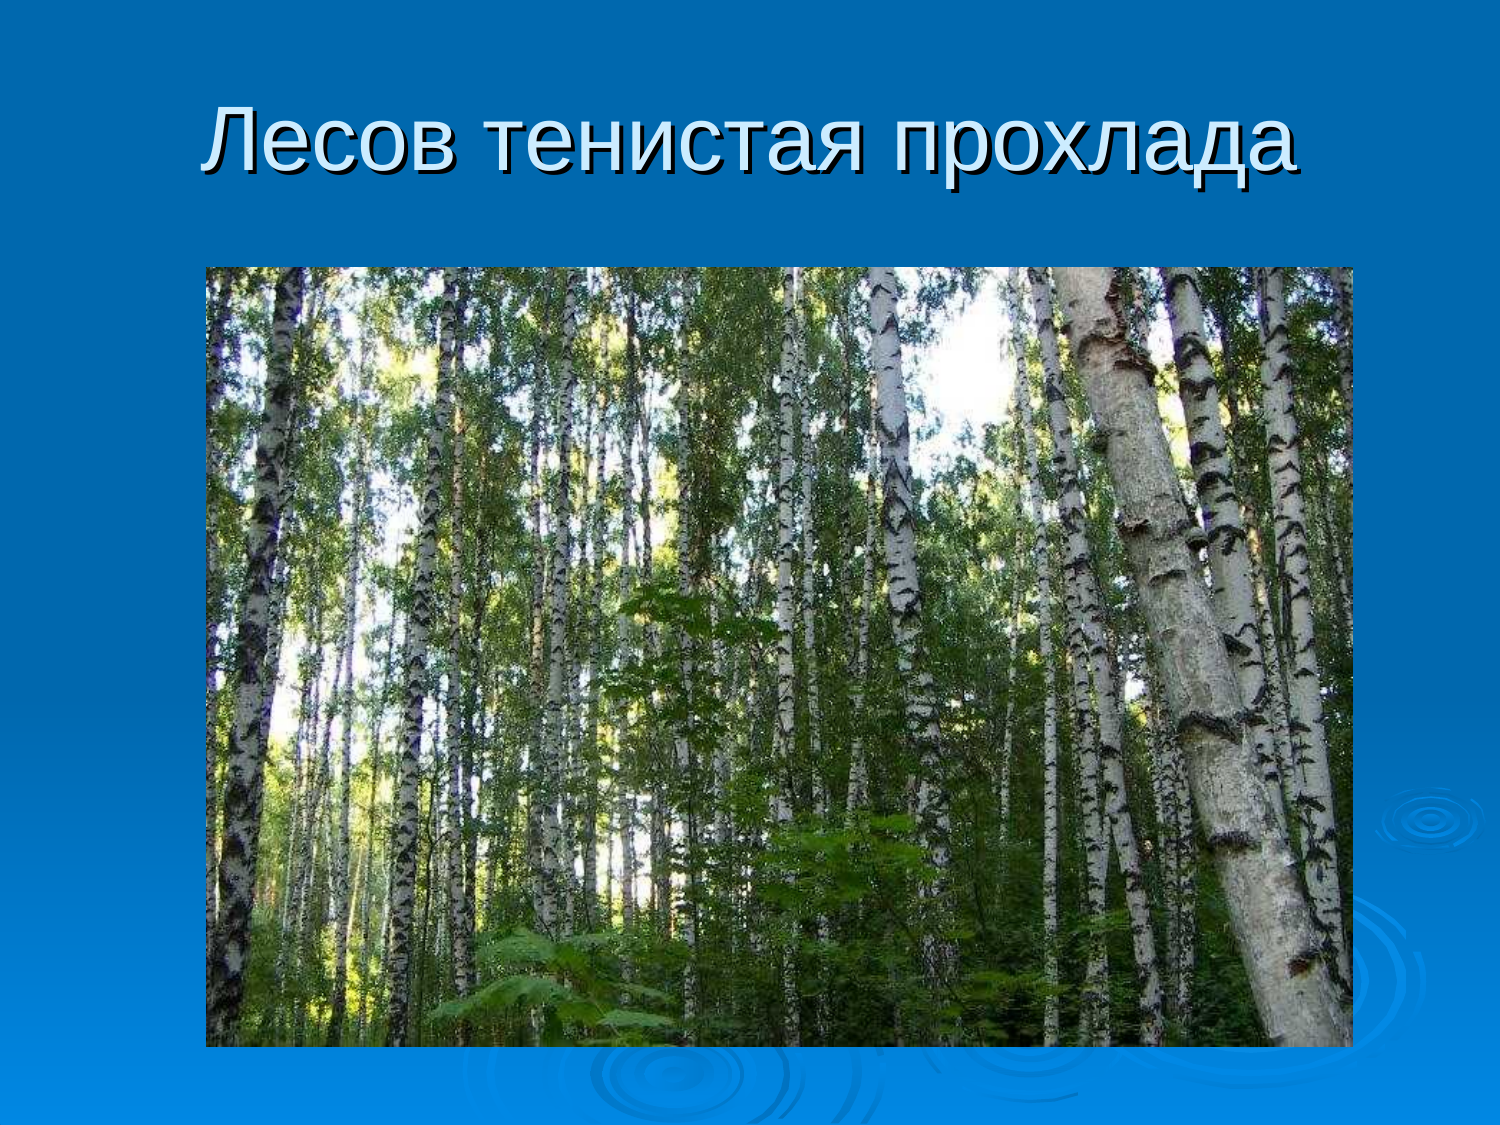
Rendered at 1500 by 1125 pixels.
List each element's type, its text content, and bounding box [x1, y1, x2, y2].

title Лесов тенистая прохлада [75, 45, 1426, 233]
picture [206, 267, 1353, 1047]
